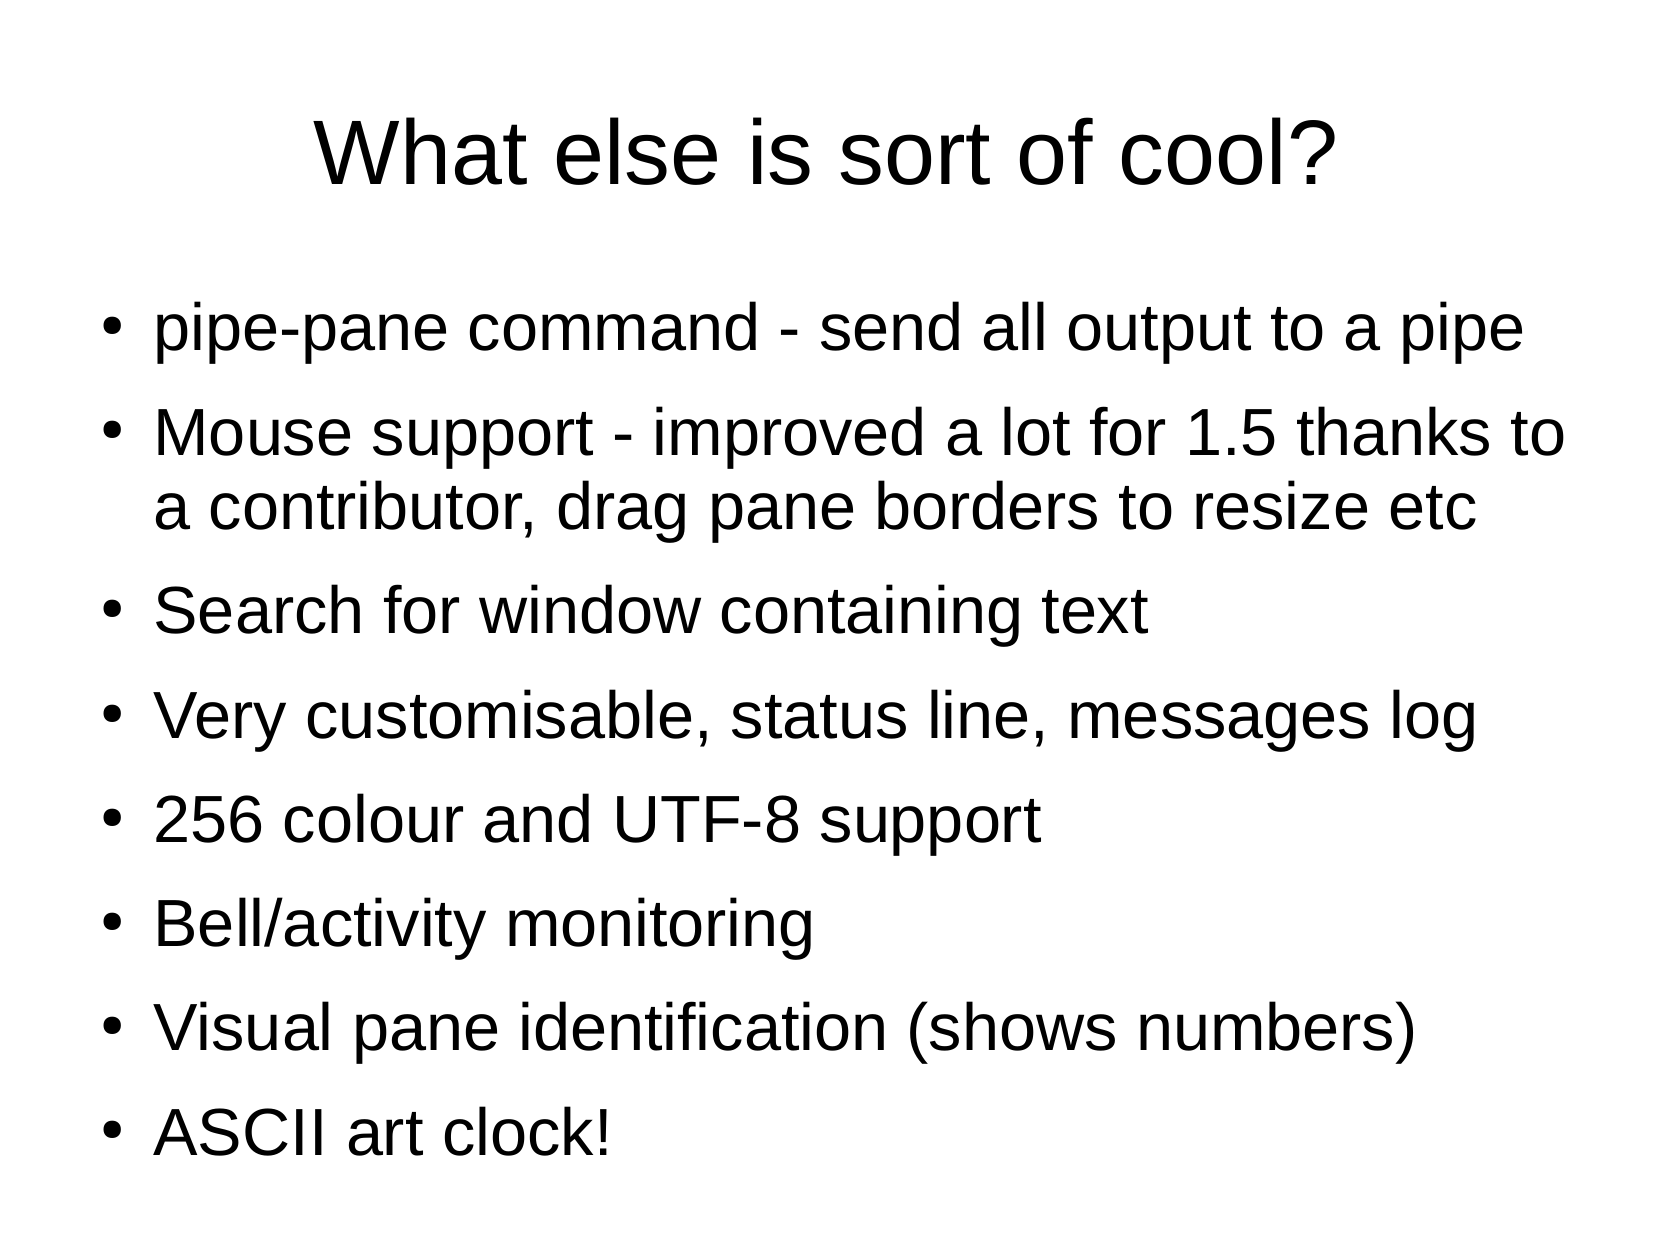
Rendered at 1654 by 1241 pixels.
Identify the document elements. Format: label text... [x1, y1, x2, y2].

title What else is sort of cool? [82, 49, 1571, 257]
list pipe-pane command - send all output to a pipe Mouse support - improved a lot for 1.5 thanks to a contributor, drag pane borders to resize etc Search for window containing text Very customisable, status line, messages log 256 colour and UTF-8 support Bell/activity monitoring Visual pane identification (shows numbers) ASCII art clock! [82, 290, 1571, 1170]
